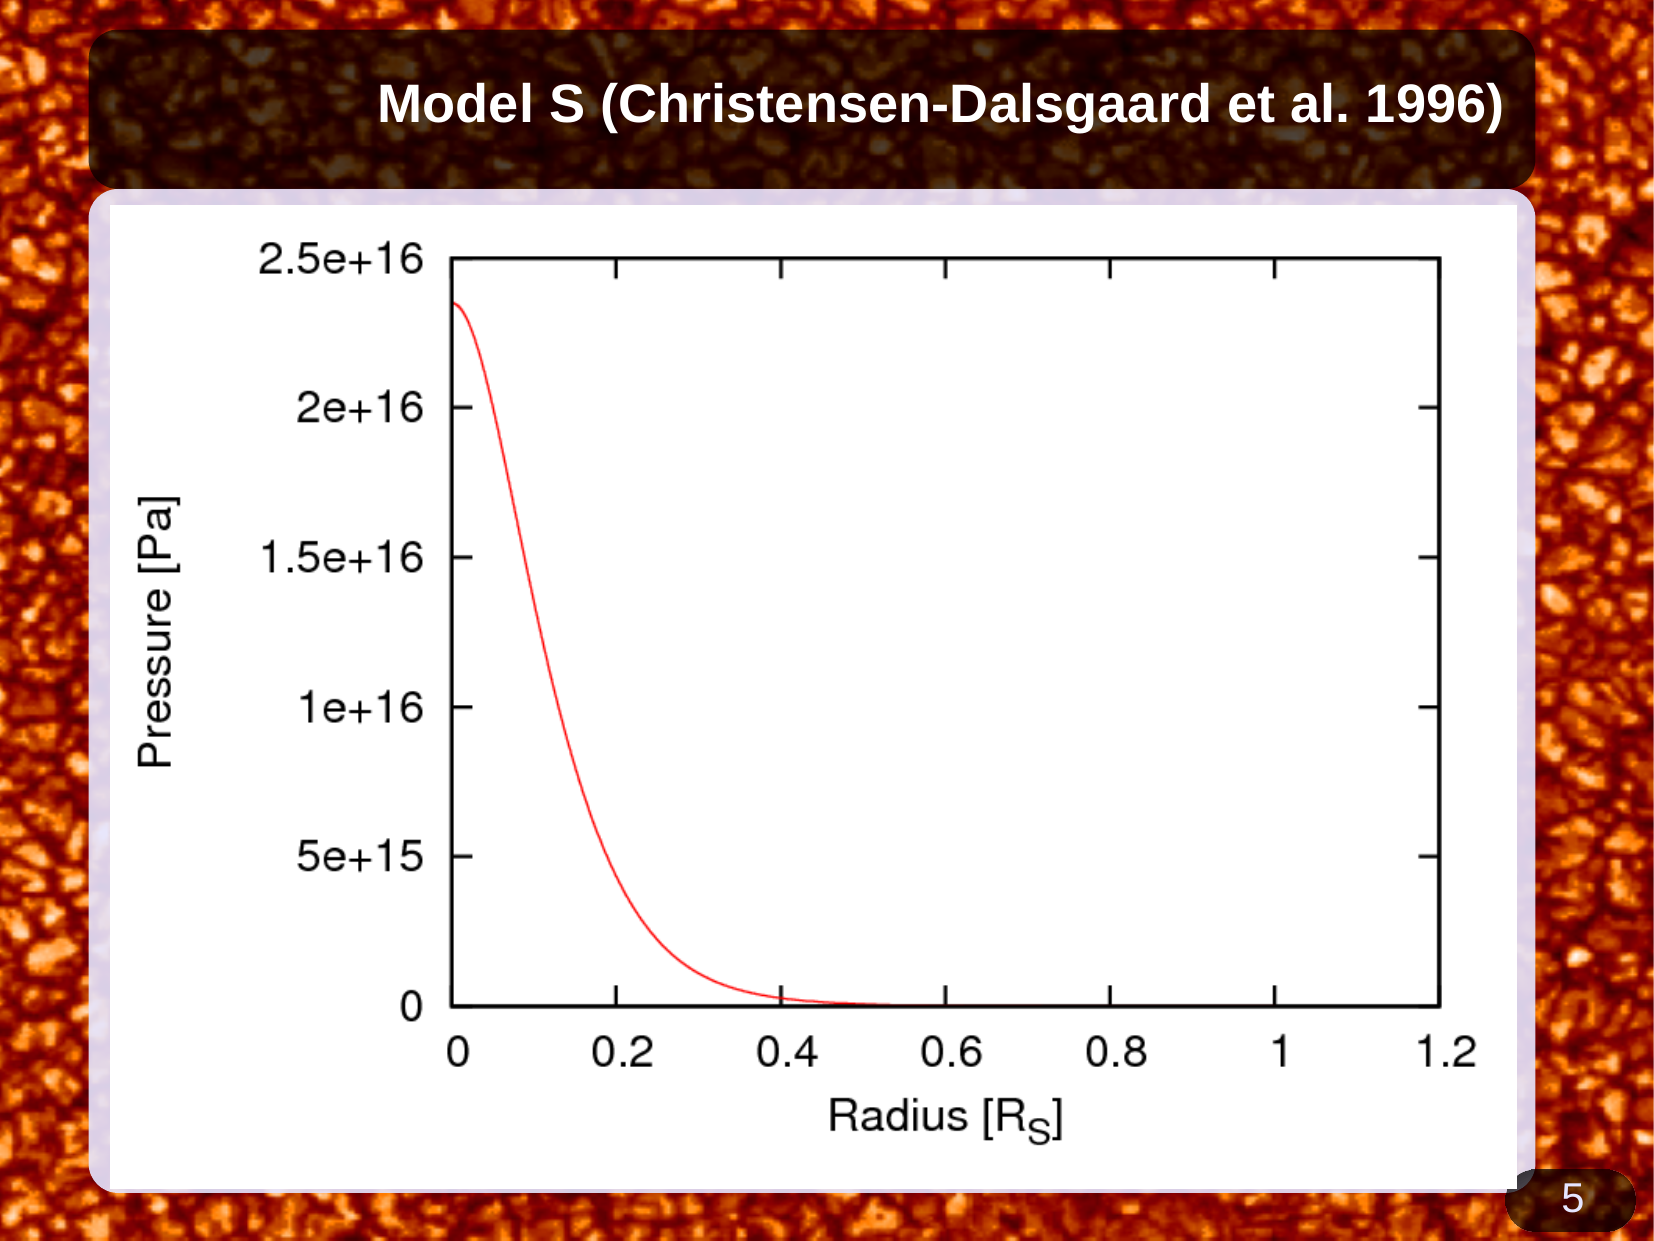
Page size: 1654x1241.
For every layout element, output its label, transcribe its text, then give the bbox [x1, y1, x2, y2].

picture [0, 0, 1654, 1241]
title Model S (Christensen-Dalsgaard et al. 1996) [118, 59, 1506, 148]
